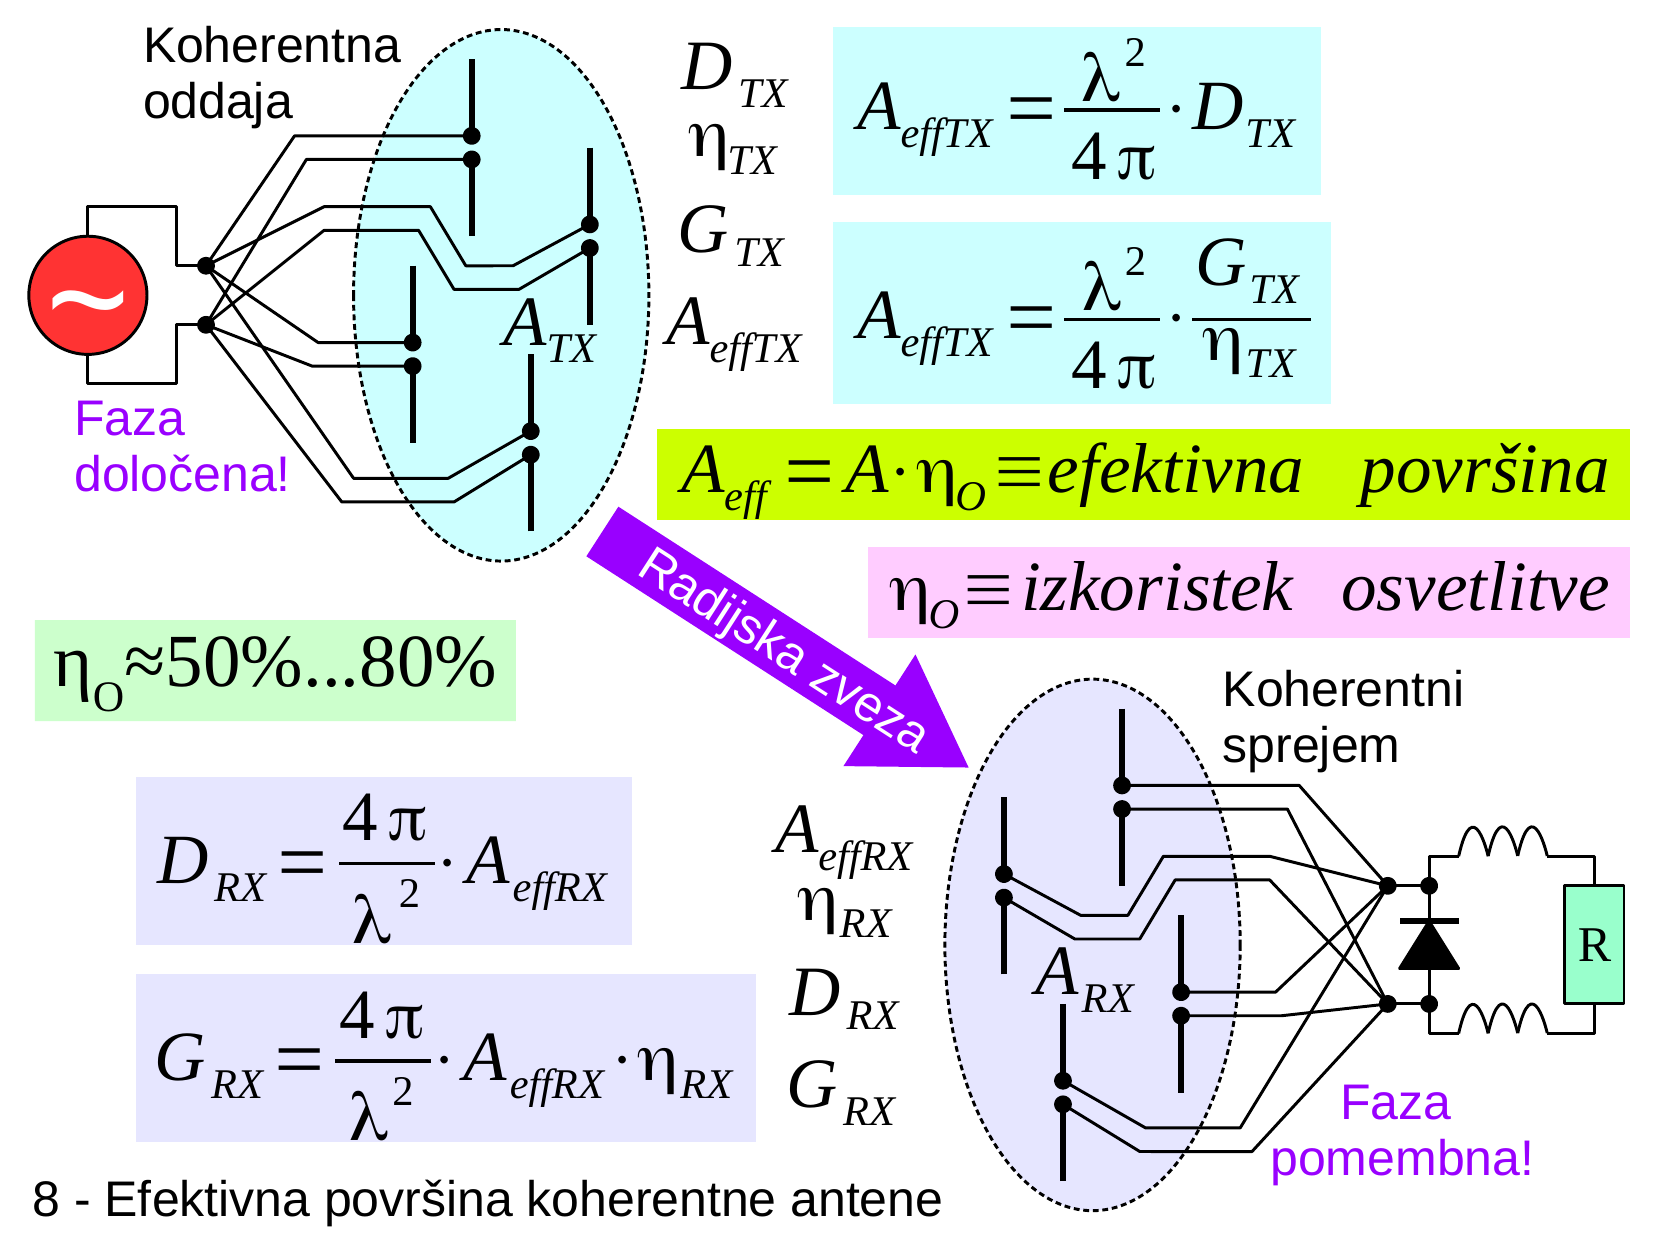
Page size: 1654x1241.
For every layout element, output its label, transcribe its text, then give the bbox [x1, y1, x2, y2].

text_box [538, 255, 587, 281]
text_box [353, 232, 528, 476]
chart [642, 25, 828, 373]
chart [656, 428, 1630, 520]
text_box Koherentna oddaja [143, 17, 402, 130]
text_box Koherentni sprejem [1222, 661, 1465, 773]
text_box [1066, 882, 1241, 1126]
text_box 8 - Efektivna površina koherentne antene [32, 1171, 975, 1229]
chart [136, 789, 940, 1143]
text_box ~ [28, 236, 147, 355]
chart [135, 777, 632, 945]
text_box Faza pomembna! [1270, 1074, 1535, 1187]
chart [832, 27, 1321, 195]
text_box [1399, 921, 1459, 969]
chart [1010, 930, 1158, 1022]
text_box [944, 679, 1236, 1211]
text_box Faza določena! [74, 390, 297, 502]
chart [479, 281, 621, 373]
text_box R [1564, 885, 1625, 1004]
text_box [358, 29, 643, 562]
chart [868, 547, 1630, 638]
text_box ηO≈50%...80% [34, 620, 516, 722]
chart [832, 221, 1331, 404]
